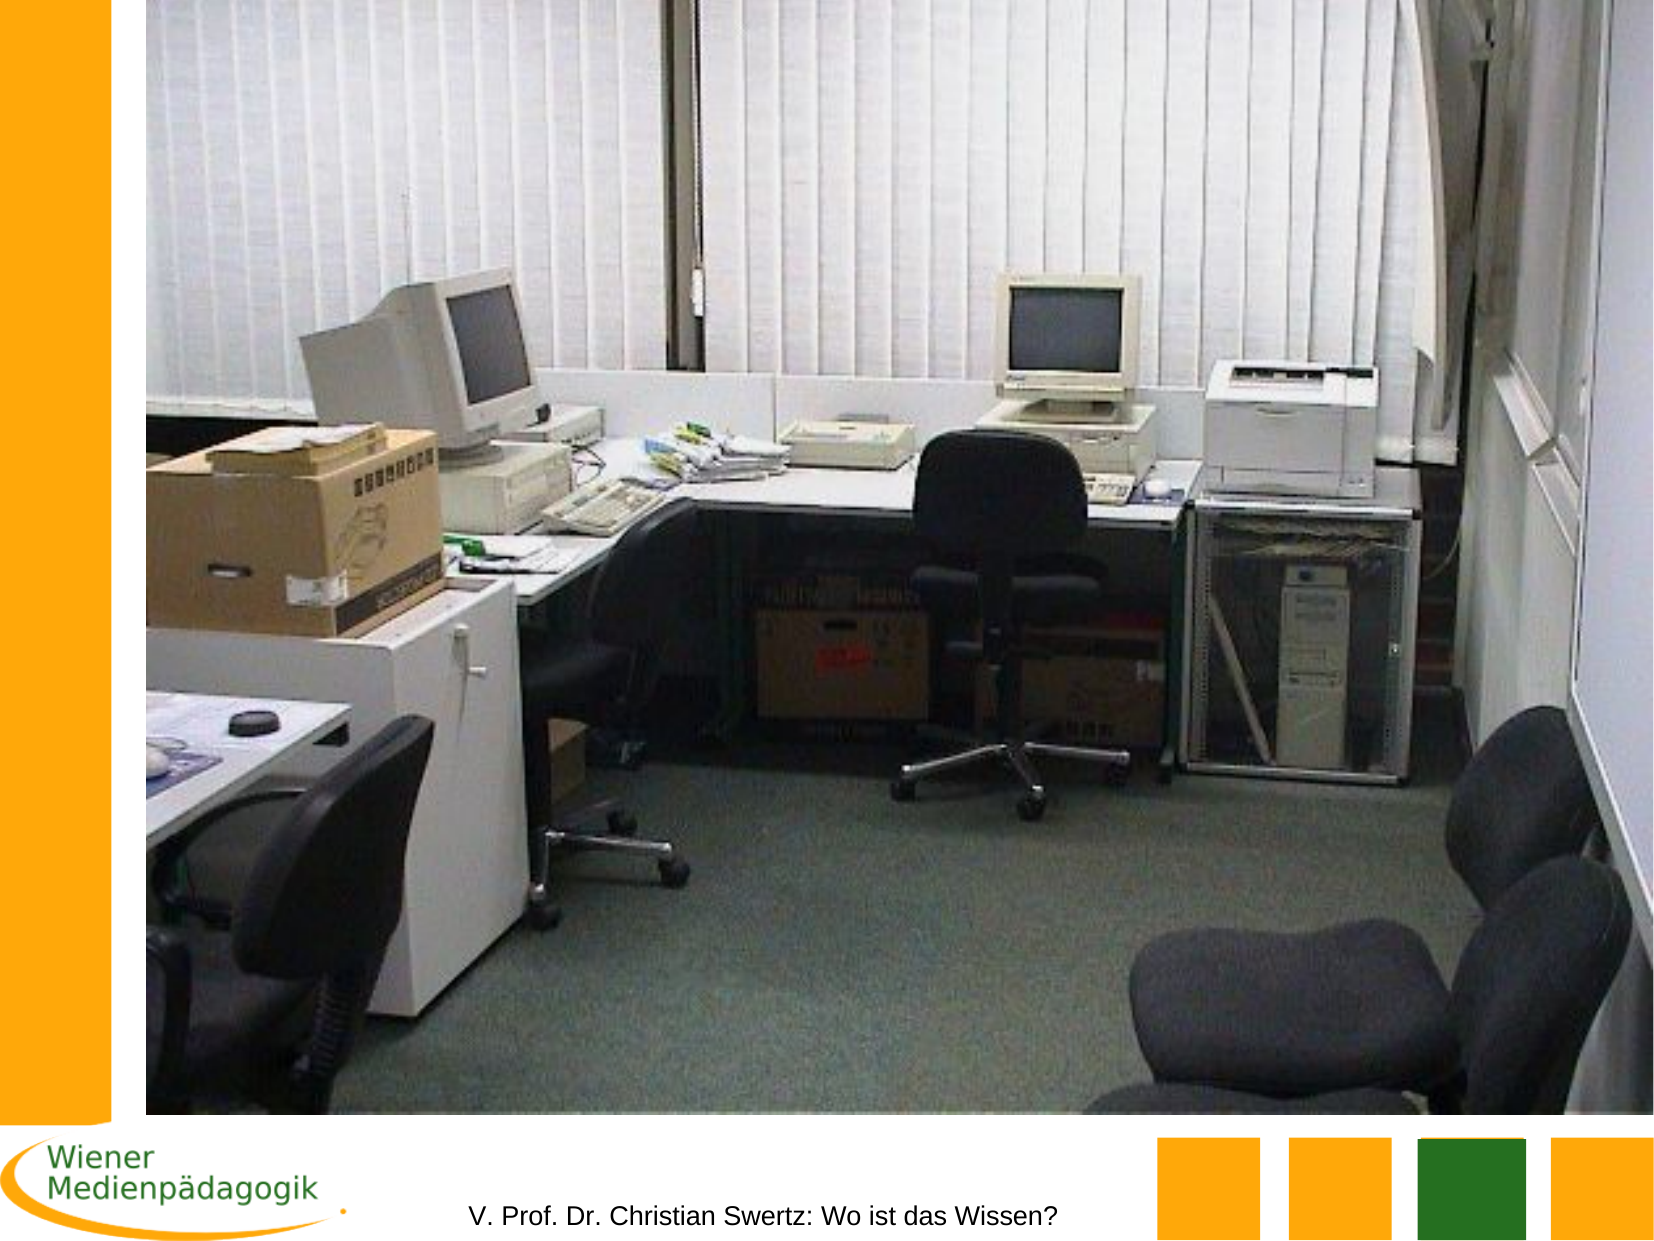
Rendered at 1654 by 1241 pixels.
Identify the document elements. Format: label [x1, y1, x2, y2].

text_box [1417, 1139, 1527, 1241]
picture [0, 0, 1654, 1241]
